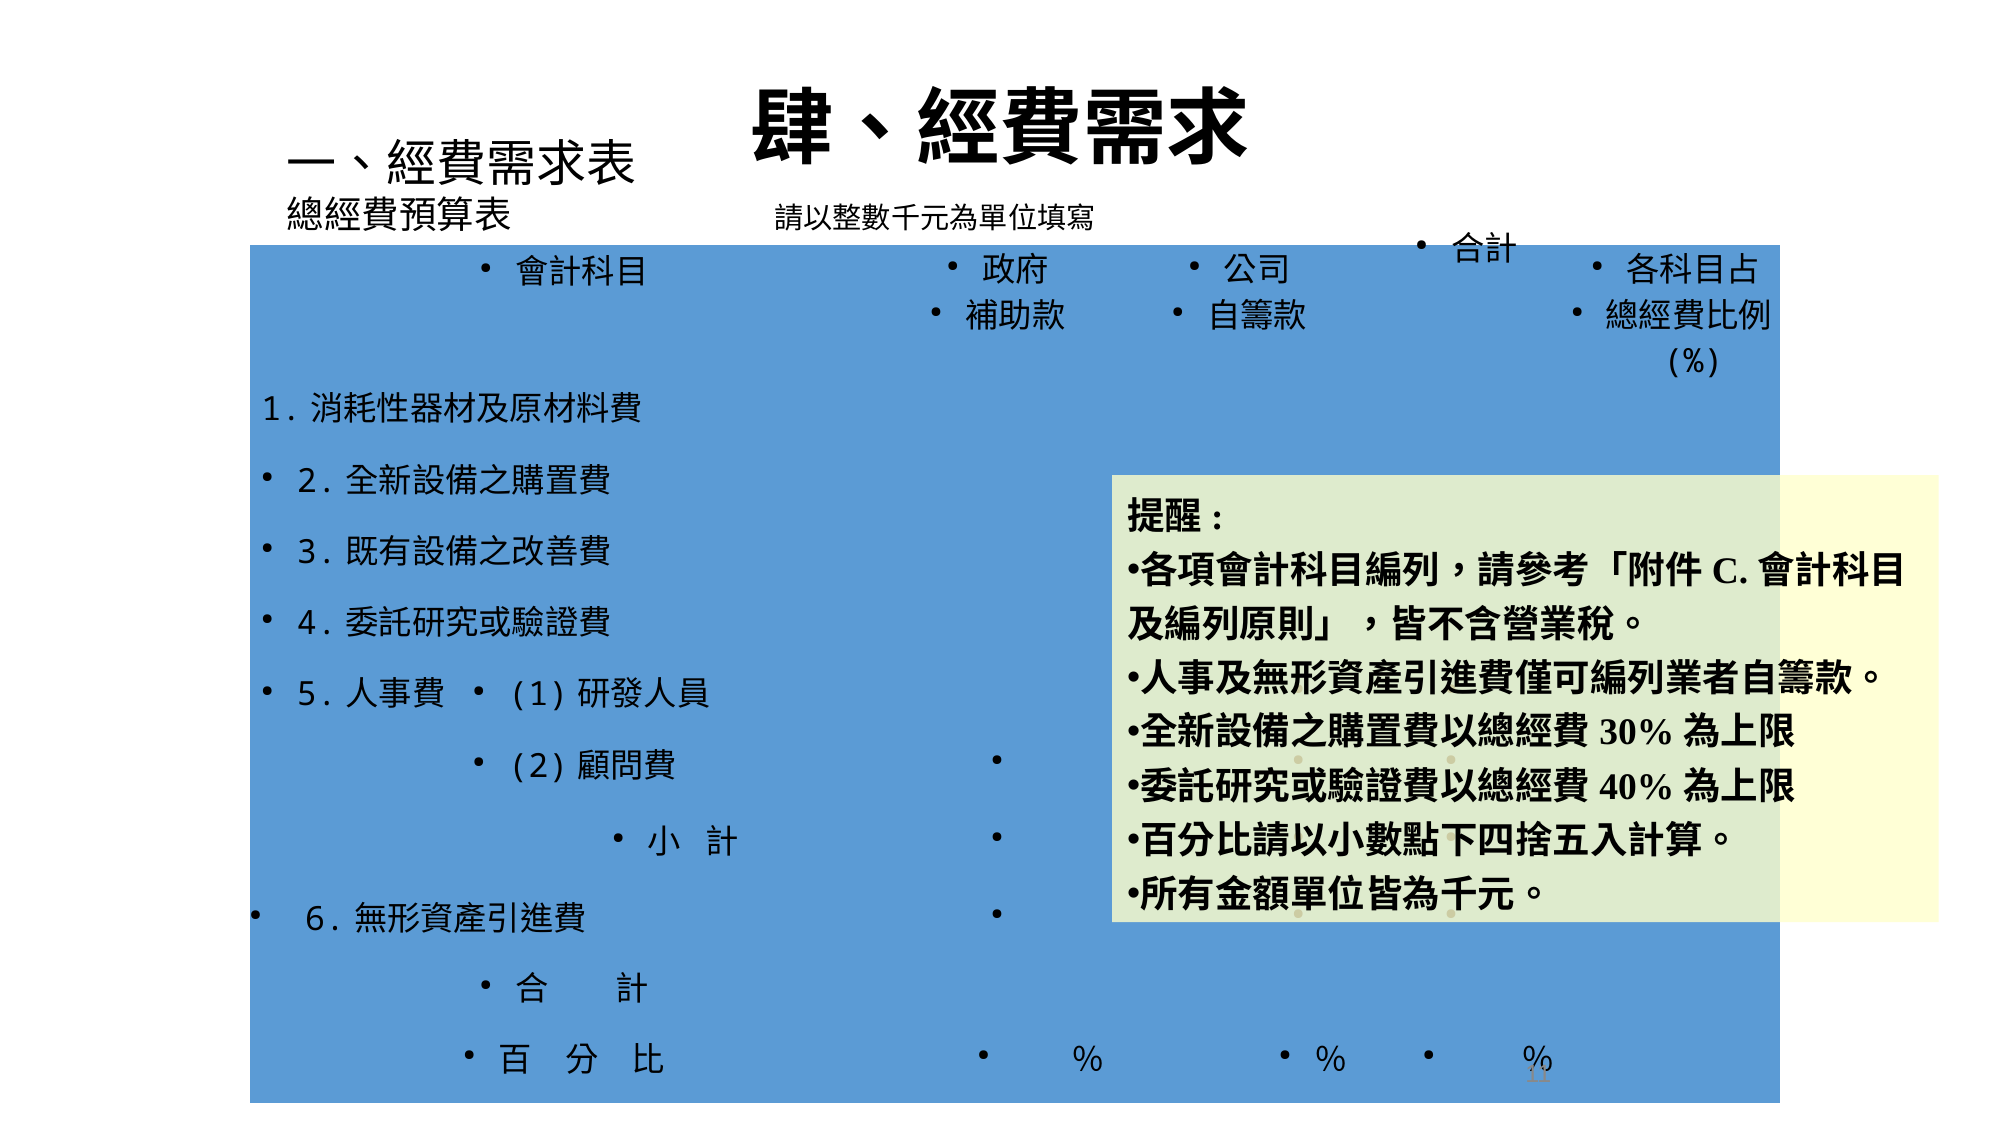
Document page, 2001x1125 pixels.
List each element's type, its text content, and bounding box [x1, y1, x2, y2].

table_cell [1117, 382, 1362, 454]
table_cell [1117, 454, 1362, 475]
table_cell 小計 [473, 815, 879, 892]
text_box 提醒: 各項會計科目編列，請參考「附件C.會計科目及編列原則」，皆不含營業稅。 人事及無形資產引進費僅可編列業者自籌款。 全新設備之購置費以總經費30%為上限 委託研究或驗證費以總經費40%為上限 百分比請以小數點下四捨五入計算。 所有金額單位皆為千元。 [1112, 475, 1939, 922]
table_cell [879, 738, 1112, 815]
table_cell [1362, 454, 1571, 475]
table_cell ％ [1117, 1033, 1362, 1103]
table_cell [879, 892, 1117, 962]
table_cell 3.既有設備之改善費 [250, 525, 879, 596]
table_cell [879, 596, 1112, 667]
table_cell (1)研發人員 [473, 667, 879, 738]
table_cell [879, 525, 1112, 596]
table_header 會計科目 [250, 245, 879, 382]
table_cell 4.委託研究或驗證費 [250, 596, 879, 667]
table_cell ％ [1362, 1033, 1571, 1103]
table_cell 1.消耗性器材及原材料費 [250, 382, 879, 454]
table_cell [1571, 922, 1780, 962]
table_cell 6.無形資產引進費 [250, 892, 879, 962]
table_cell [1117, 962, 1362, 1033]
table_cell [1571, 382, 1780, 454]
table_cell (2)顧問費 [473, 738, 879, 815]
table_cell [879, 382, 1117, 454]
table_header 合計 [1362, 245, 1571, 382]
table_cell [1362, 922, 1571, 962]
table_header 各科目占 總經費比例(%) [1571, 245, 1780, 382]
table_cell 百 分 比 [250, 1033, 879, 1103]
table_header 公司 自籌款 [1117, 245, 1362, 382]
table_cell ％ [879, 1033, 1117, 1103]
table_cell [1571, 1033, 1780, 1042]
table_cell [879, 454, 1117, 525]
title 肆、經費需求 [99, 45, 1900, 144]
table_cell [1571, 454, 1780, 475]
text_box 11 [1510, 1042, 1977, 1103]
table_cell 合 計 [250, 962, 879, 1033]
table_cell [1571, 962, 1780, 1033]
table_cell [1117, 922, 1362, 962]
table_cell [879, 962, 1117, 1033]
table_cell 5.人事費 [250, 667, 473, 892]
table_cell [1362, 382, 1571, 454]
table_cell 2.全新設備之購置費 [250, 454, 879, 525]
table_cell [1362, 962, 1571, 1033]
table_cell [879, 667, 1112, 738]
table_cell [879, 815, 1112, 892]
text_box 一、經費需求表 總經費預算表 請以整數千元為單位填寫 [271, 144, 1729, 245]
table_header 政府 補助款 [879, 245, 1117, 382]
